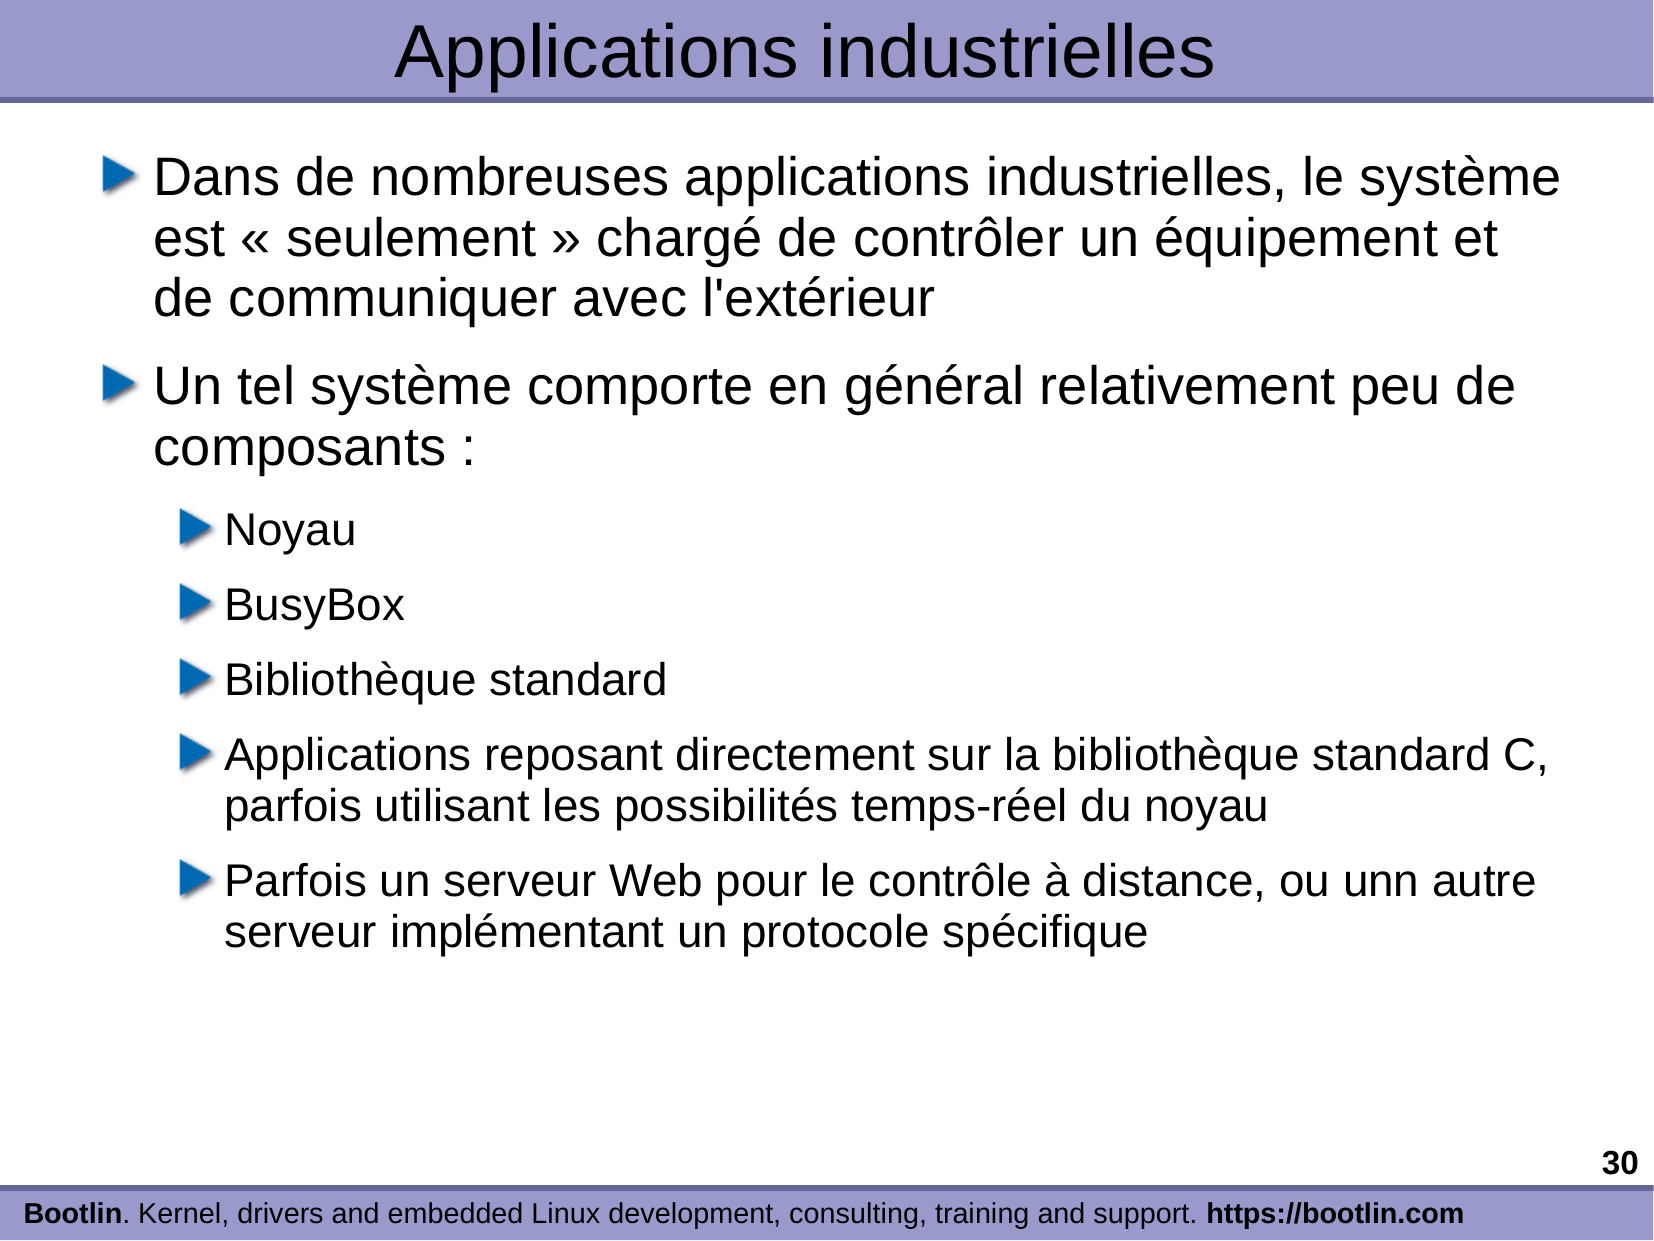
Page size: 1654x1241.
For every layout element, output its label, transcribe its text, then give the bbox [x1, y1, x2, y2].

title Applications industrielles [60, 5, 1551, 97]
list Dans de nombreuses applications industrielles, le système est « seulement » chargé de contrôler un équipement et de communiquer avec l'extérieur Un tel système comporte en général relativement peu de composants : Noyau BusyBox Bibliothèque standard Applications reposant directement sur la bibliothèque standard C, parfois utilisant les possibilités temps-réel du noyau Parfois un serveur Web pour le contrôle à distance, ou unn autre serveur implémentant un protocole spécifique [82, 146, 1571, 1109]
